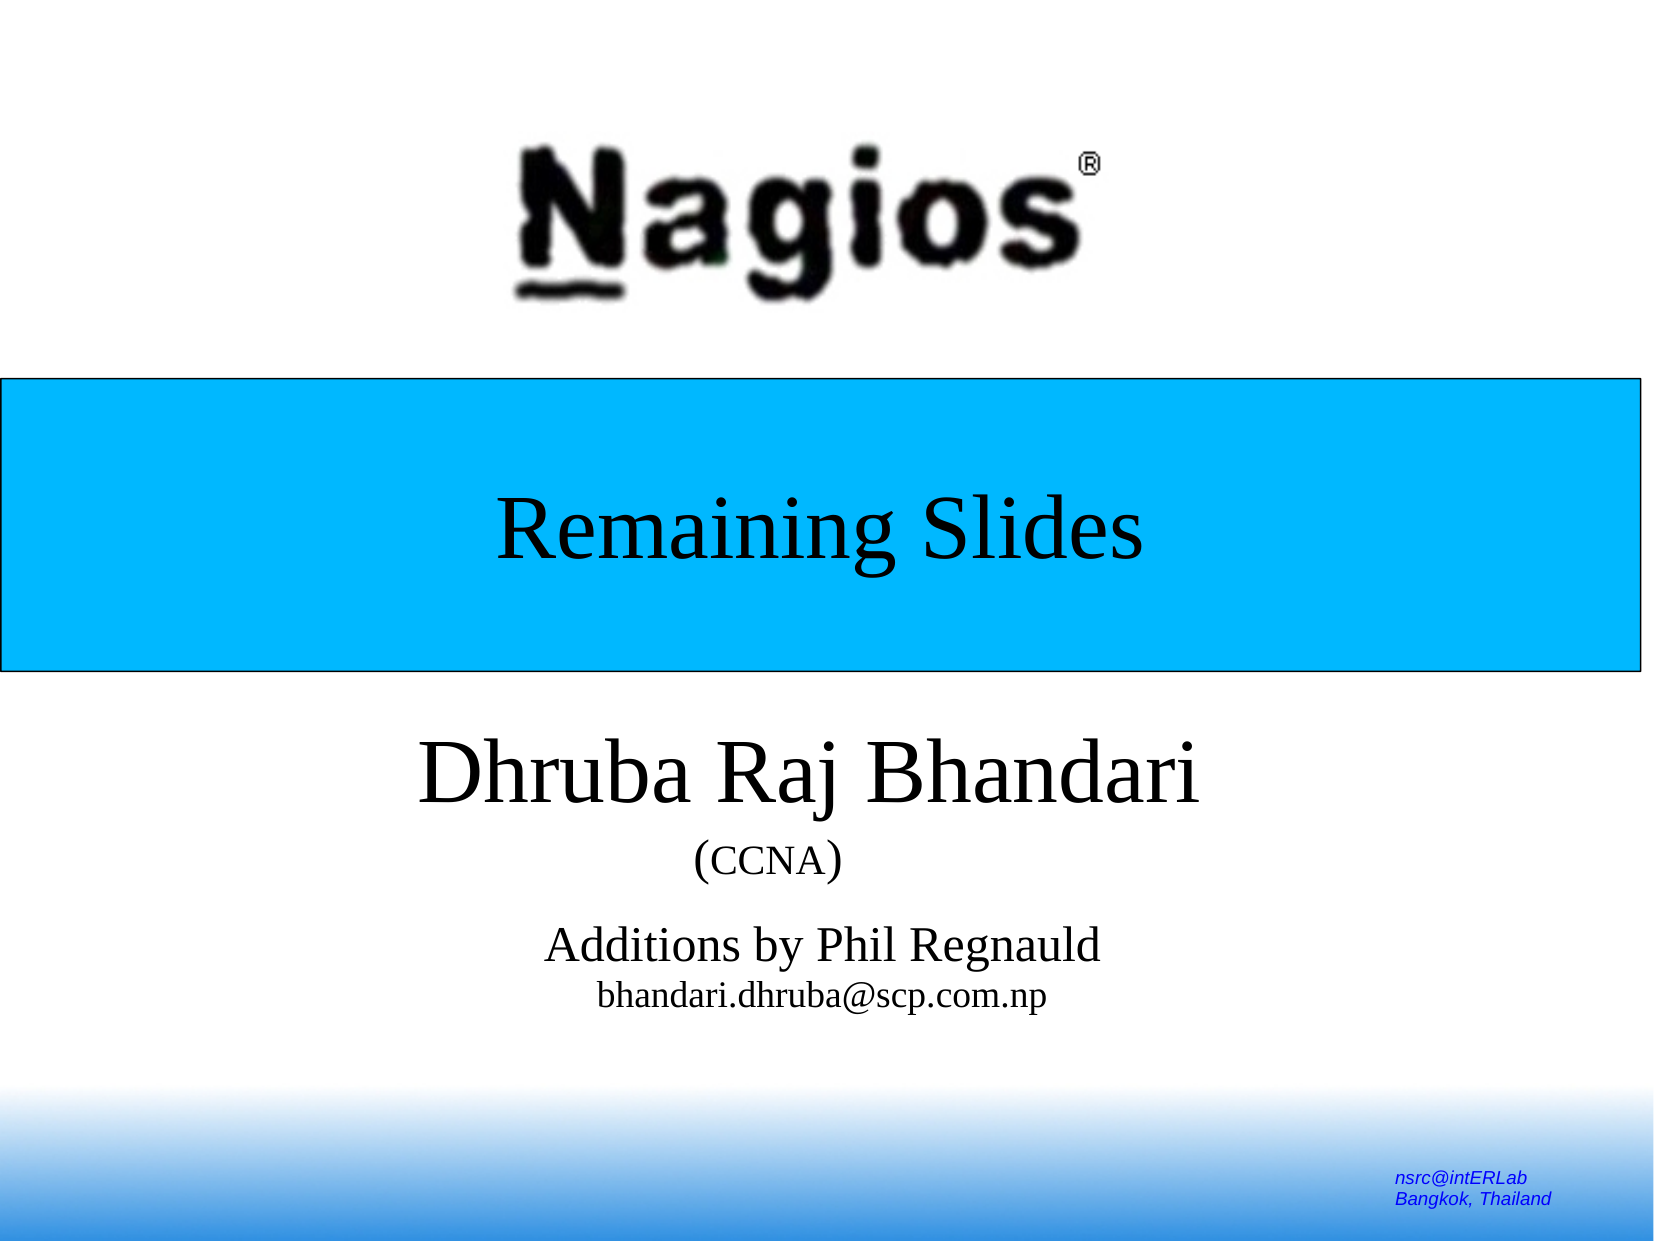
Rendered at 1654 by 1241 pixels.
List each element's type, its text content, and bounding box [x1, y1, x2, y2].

text_box Additions by Phil Regnauld bhandari.dhruba@scp.com.np [543, 914, 1196, 1025]
text_box Remaining Slides [0, 378, 1641, 672]
text_box (CCNA) [693, 827, 842, 888]
picture [503, 131, 1109, 313]
picture [0, 1083, 1654, 1241]
text_box Dhruba Raj Bhandari [417, 715, 1202, 826]
